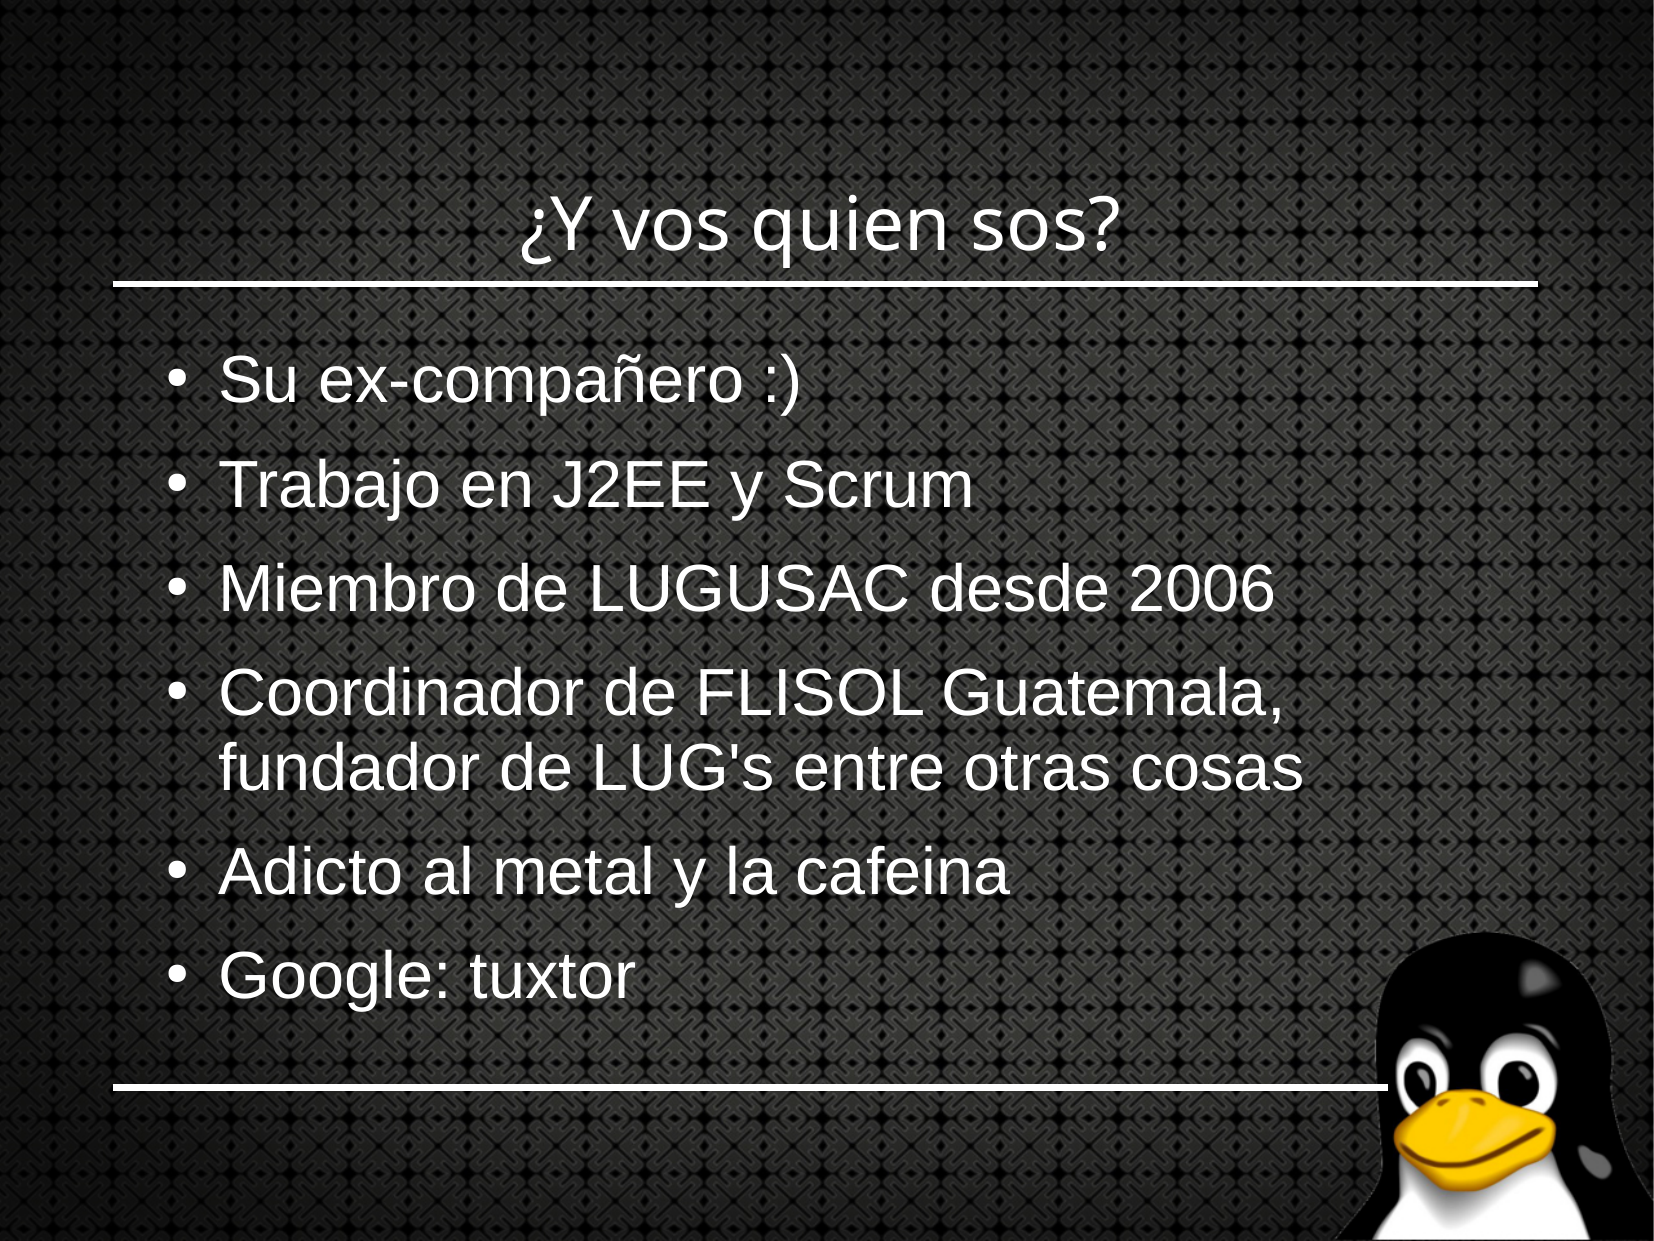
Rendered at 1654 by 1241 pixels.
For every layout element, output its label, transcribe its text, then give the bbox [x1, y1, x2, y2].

title ¿Y vos quien sos? [135, 125, 1506, 318]
list Su ex-compañero :) Trabajo en J2EE y Scrum Miembro de LUGUSAC desde 2006 Coordinador de FLISOL Guatemala, fundador de LUG's entre otras cosas Adicto al metal y la cafeina Google: tuxtor [147, 342, 1506, 1037]
picture [0, 0, 1654, 1241]
